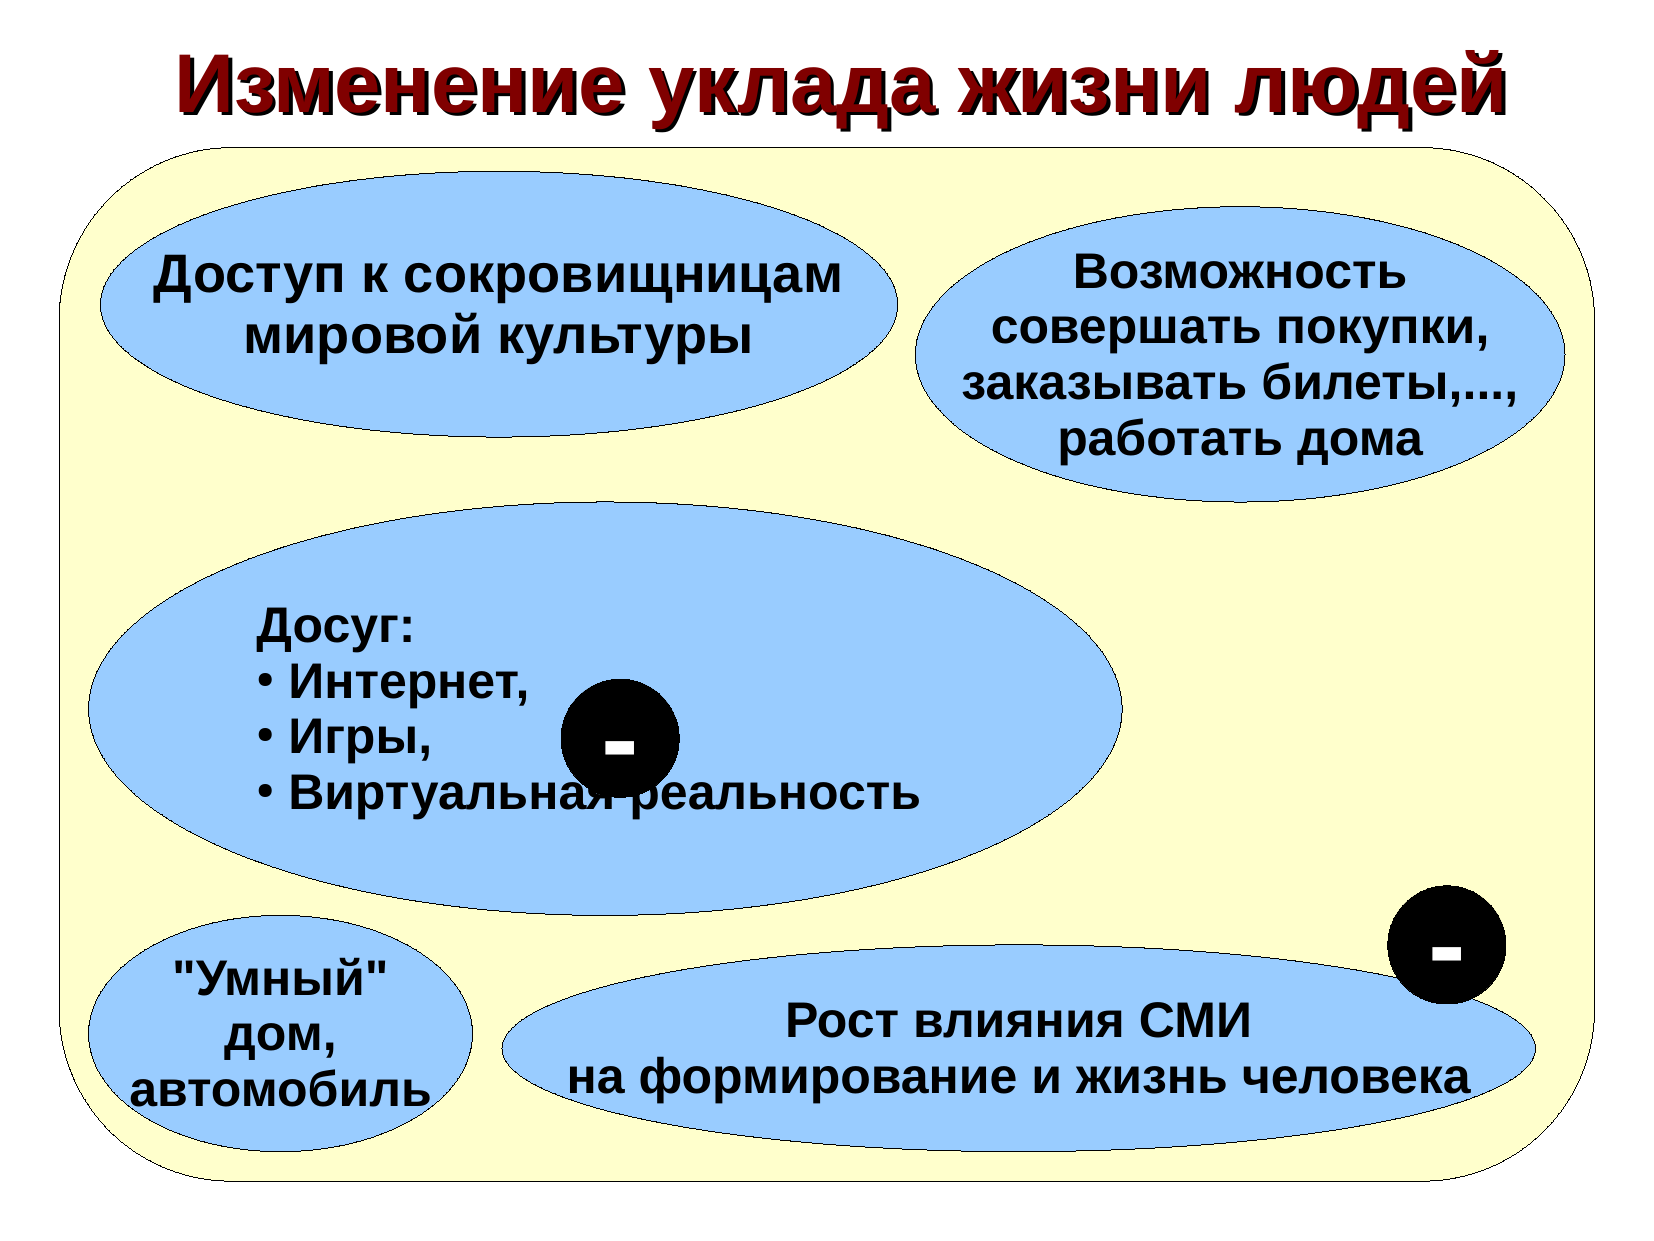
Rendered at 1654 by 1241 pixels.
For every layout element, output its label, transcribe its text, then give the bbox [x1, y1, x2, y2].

text_box Рост влияния СМИ на формирование и жизнь человека [501, 944, 1536, 1152]
text_box [59, 147, 1595, 1182]
text_box - [561, 679, 680, 798]
text_box - [1387, 885, 1506, 1004]
text_box Возможность совершать покупки, заказывать билеты,..., работать дома [915, 206, 1566, 503]
text_box Доступ к сокровищницам мировой культуры [100, 171, 898, 438]
text_box Досуг: Интернет, Игры, Виртуальная реальность [88, 501, 1123, 916]
text_box Изменение уклада жизни людей [59, 29, 1625, 138]
text_box "Умный" дом, автомобиль [88, 915, 473, 1152]
